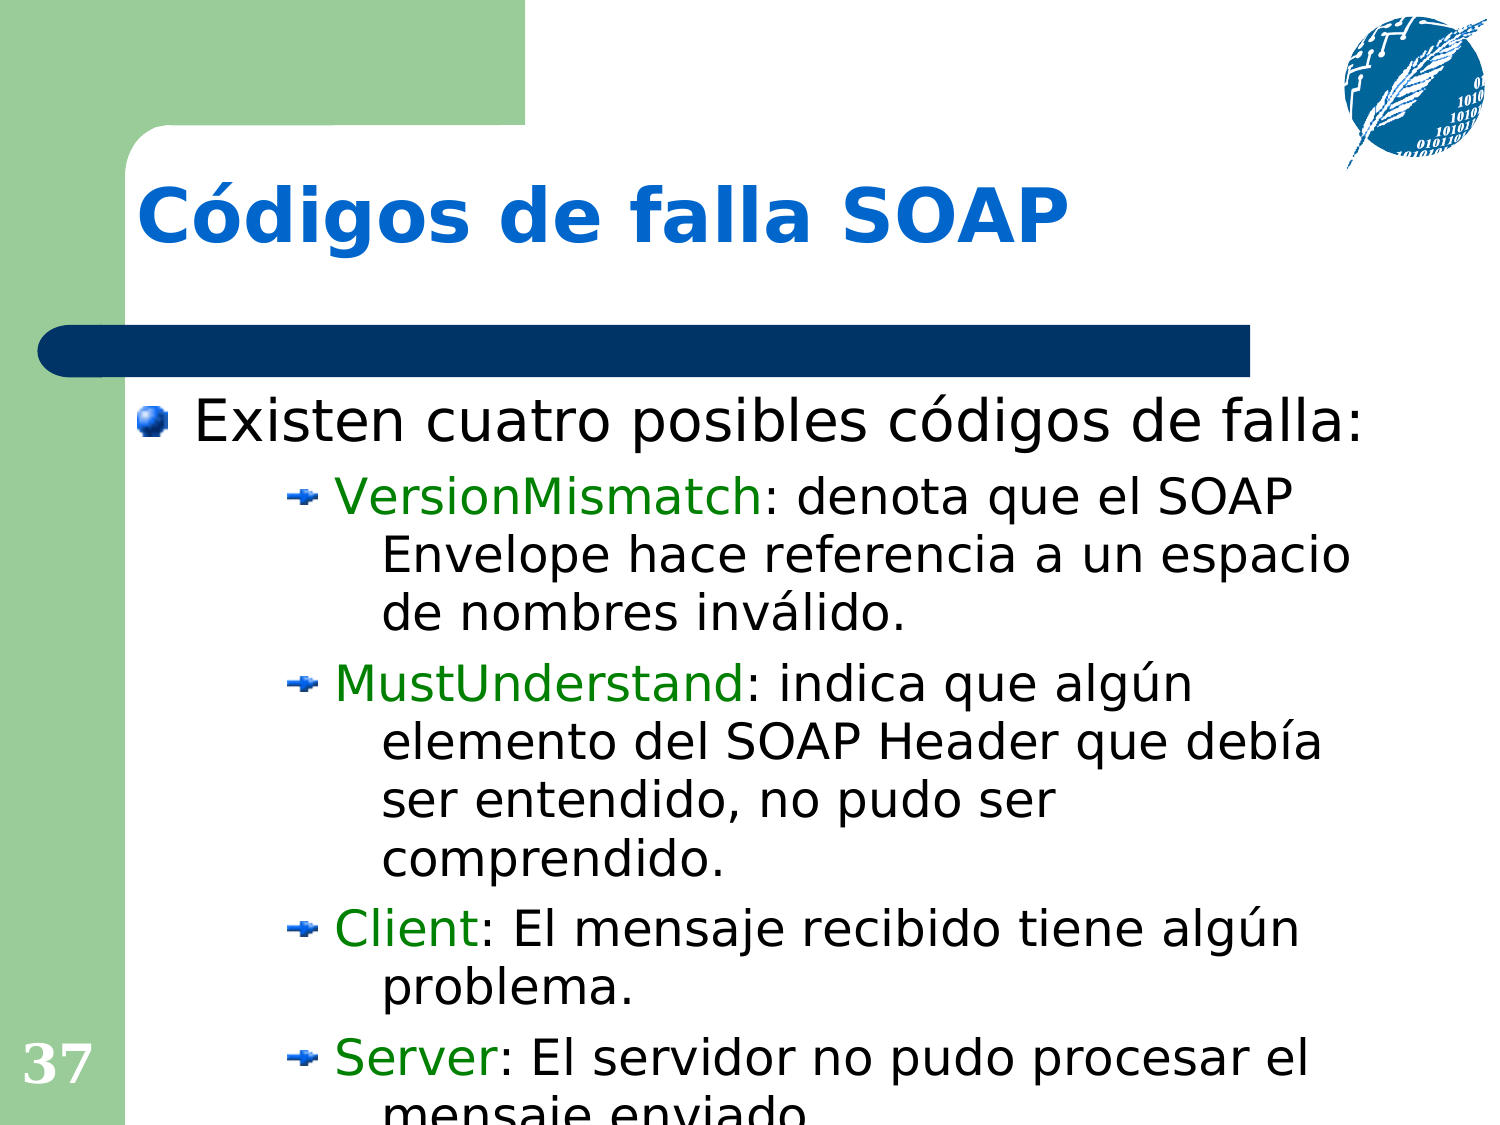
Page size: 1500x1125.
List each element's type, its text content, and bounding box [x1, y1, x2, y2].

picture [1436, 127, 1450, 136]
picture [1433, 139, 1440, 147]
picture [1341, 15, 1487, 172]
list Existen cuatro posibles códigos de falla: VersionMismatch: denota que el SOAP Envelope hace referencia a un espacio de nombres inválido. MustUnderstand: indica que algún elemento del SOAP Header que debía ser entendido, no pudo ser comprendido. Client: El mensaje recibido tiene algún problema. Server: El servidor no pudo procesar el mensaje enviado. [137, 387, 1400, 1088]
title Códigos de falla SOAP [136, 136, 1414, 301]
picture [1416, 140, 1425, 149]
picture [1427, 138, 1431, 148]
